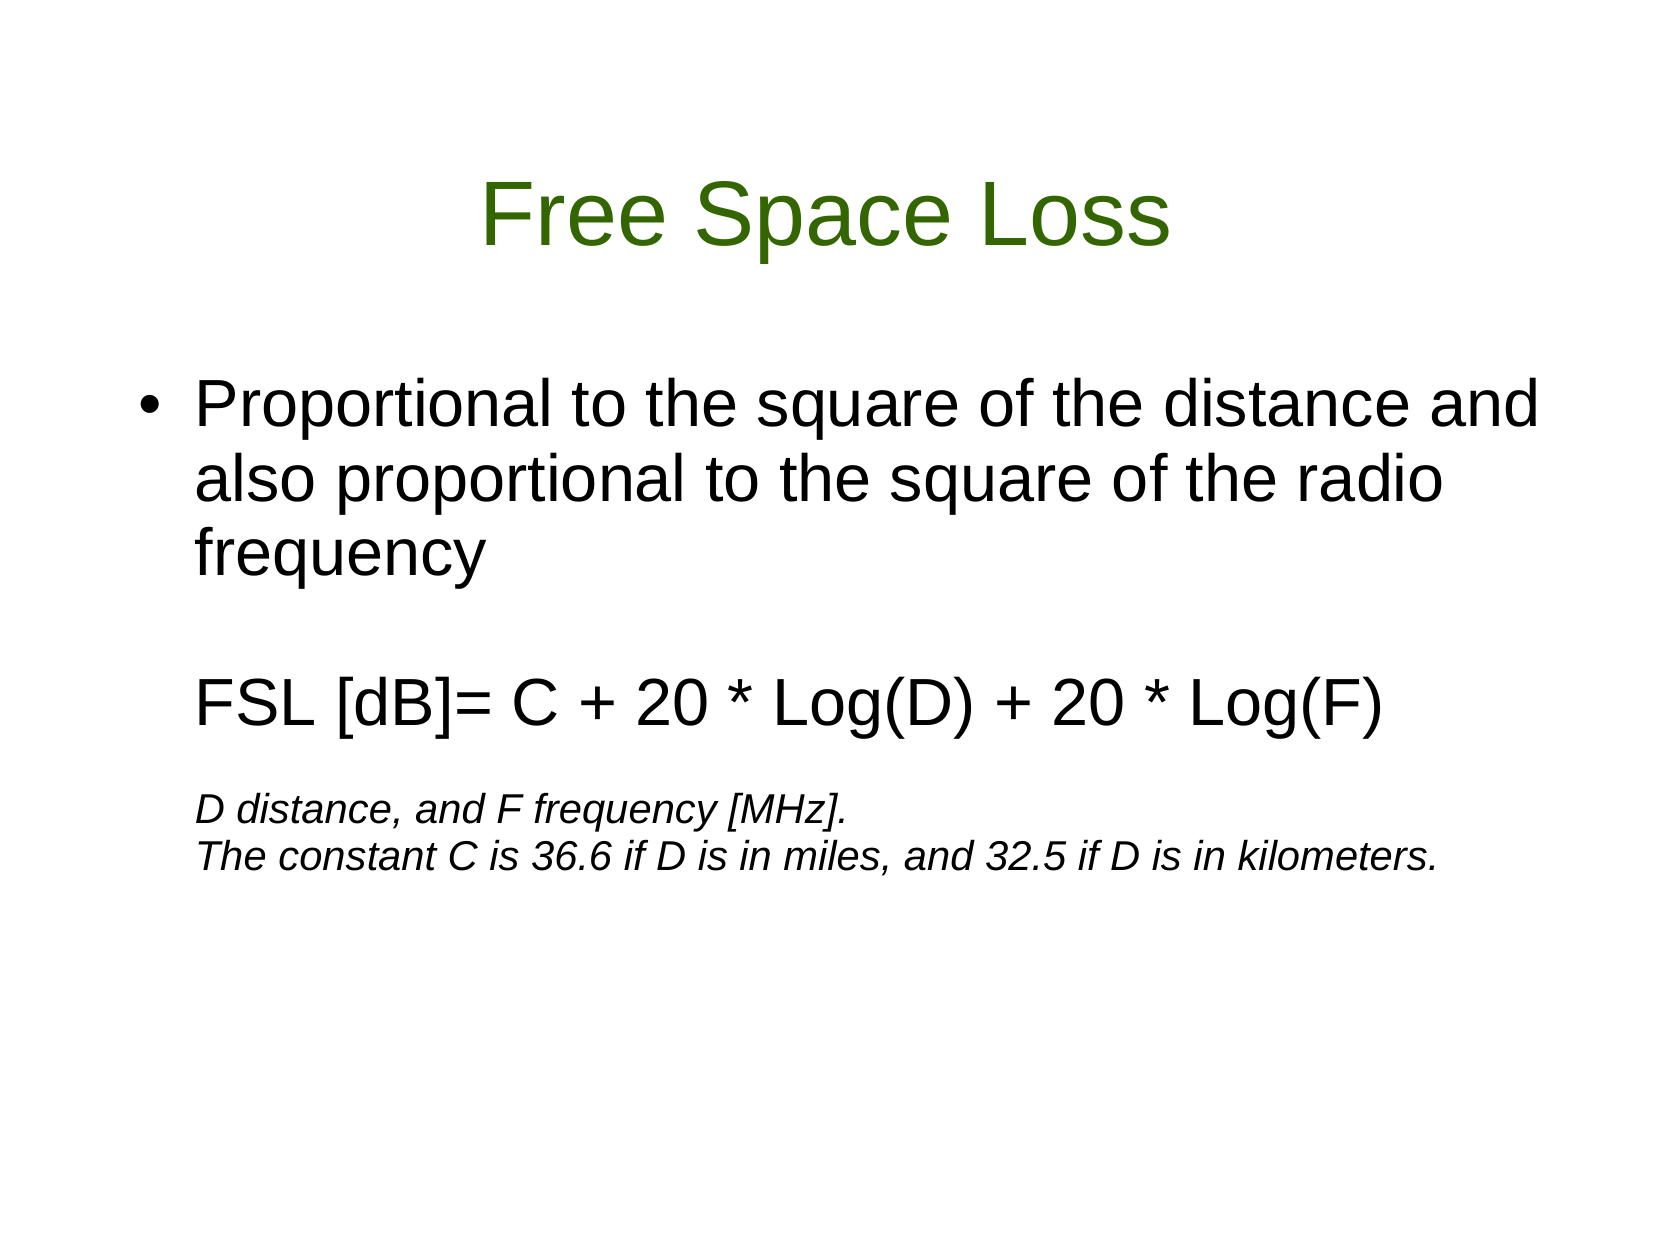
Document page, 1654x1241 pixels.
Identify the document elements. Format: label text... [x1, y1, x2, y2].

list Proportional to the square of the distance and also proportional to the square of the radio frequency FSL [dB]= C + 20 * Log(D) + 20 * Log(F) D distance, and F frequency [MHz]. The constant C is 36.6 if D is in miles, and 32.5 if D is in kilometers. [123, 358, 1604, 1103]
title Free Space Loss [123, 87, 1530, 340]
